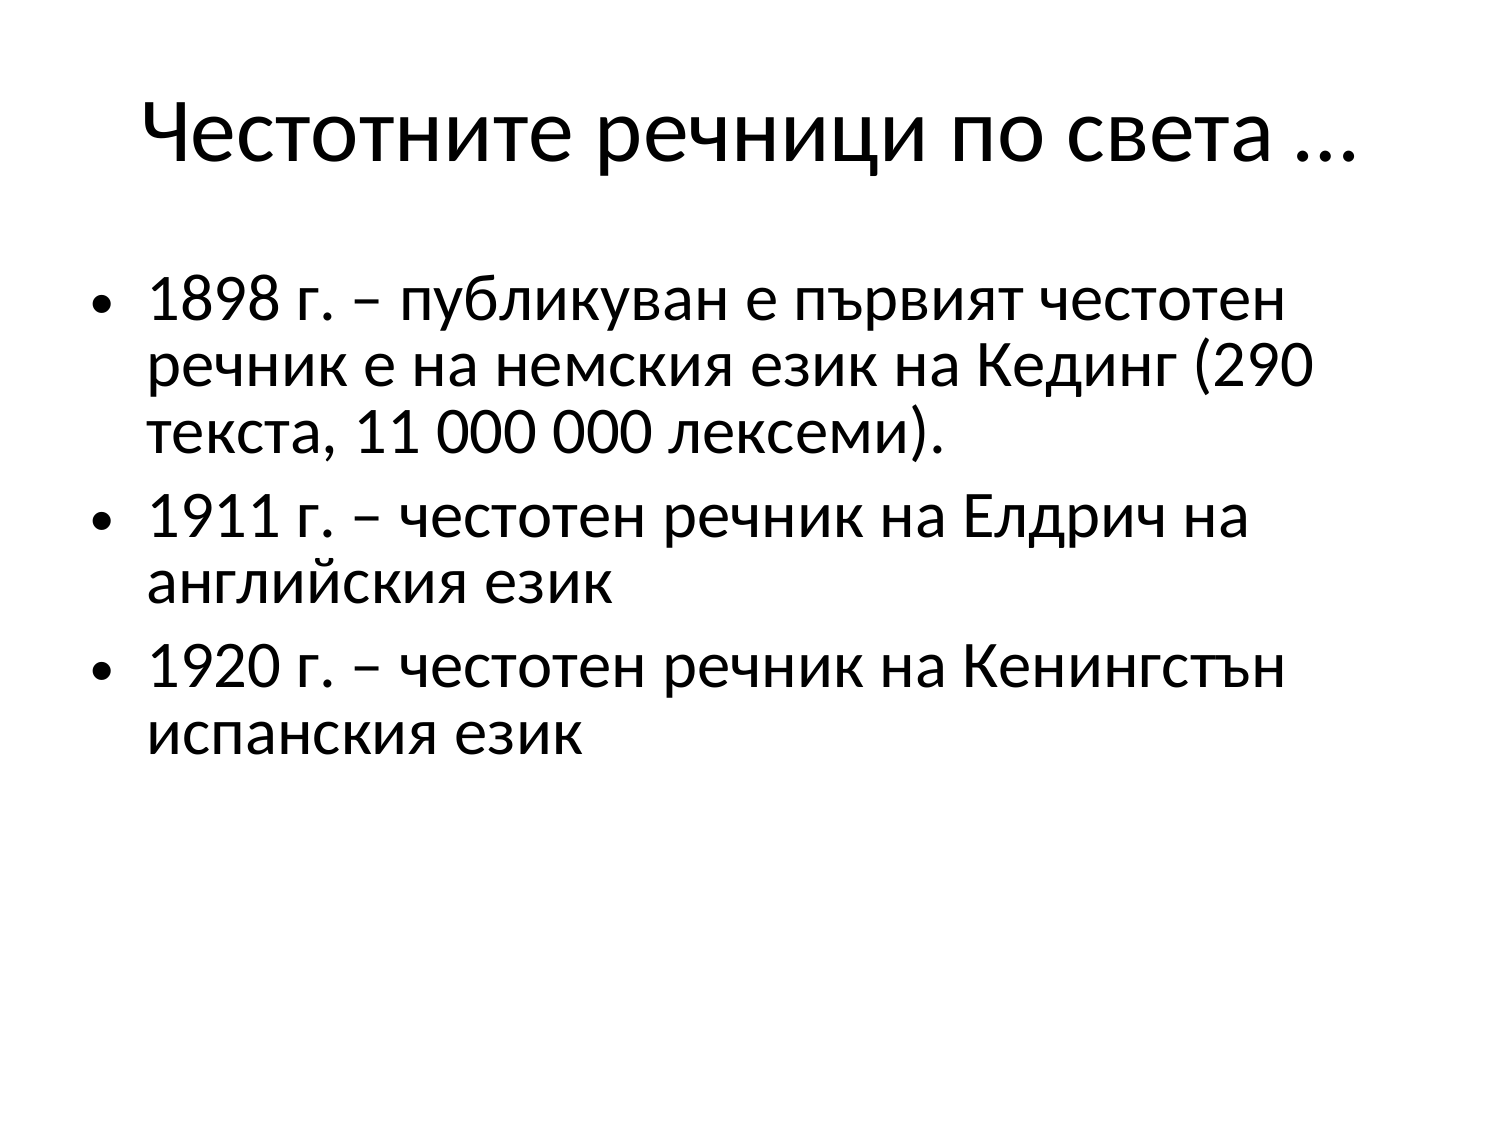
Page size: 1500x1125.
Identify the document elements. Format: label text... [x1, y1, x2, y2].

title Честотните речници по света … [75, 45, 1426, 233]
list 1898 г. – публикуван е първият честотен речник е на немския език на Кединг (290 текста, 11 000 000 лексеми). 1911 г. – честотен речник на Елдрич на английския език 1920 г. – честотен речник на Кенингстън испанския език [75, 262, 1426, 1006]
